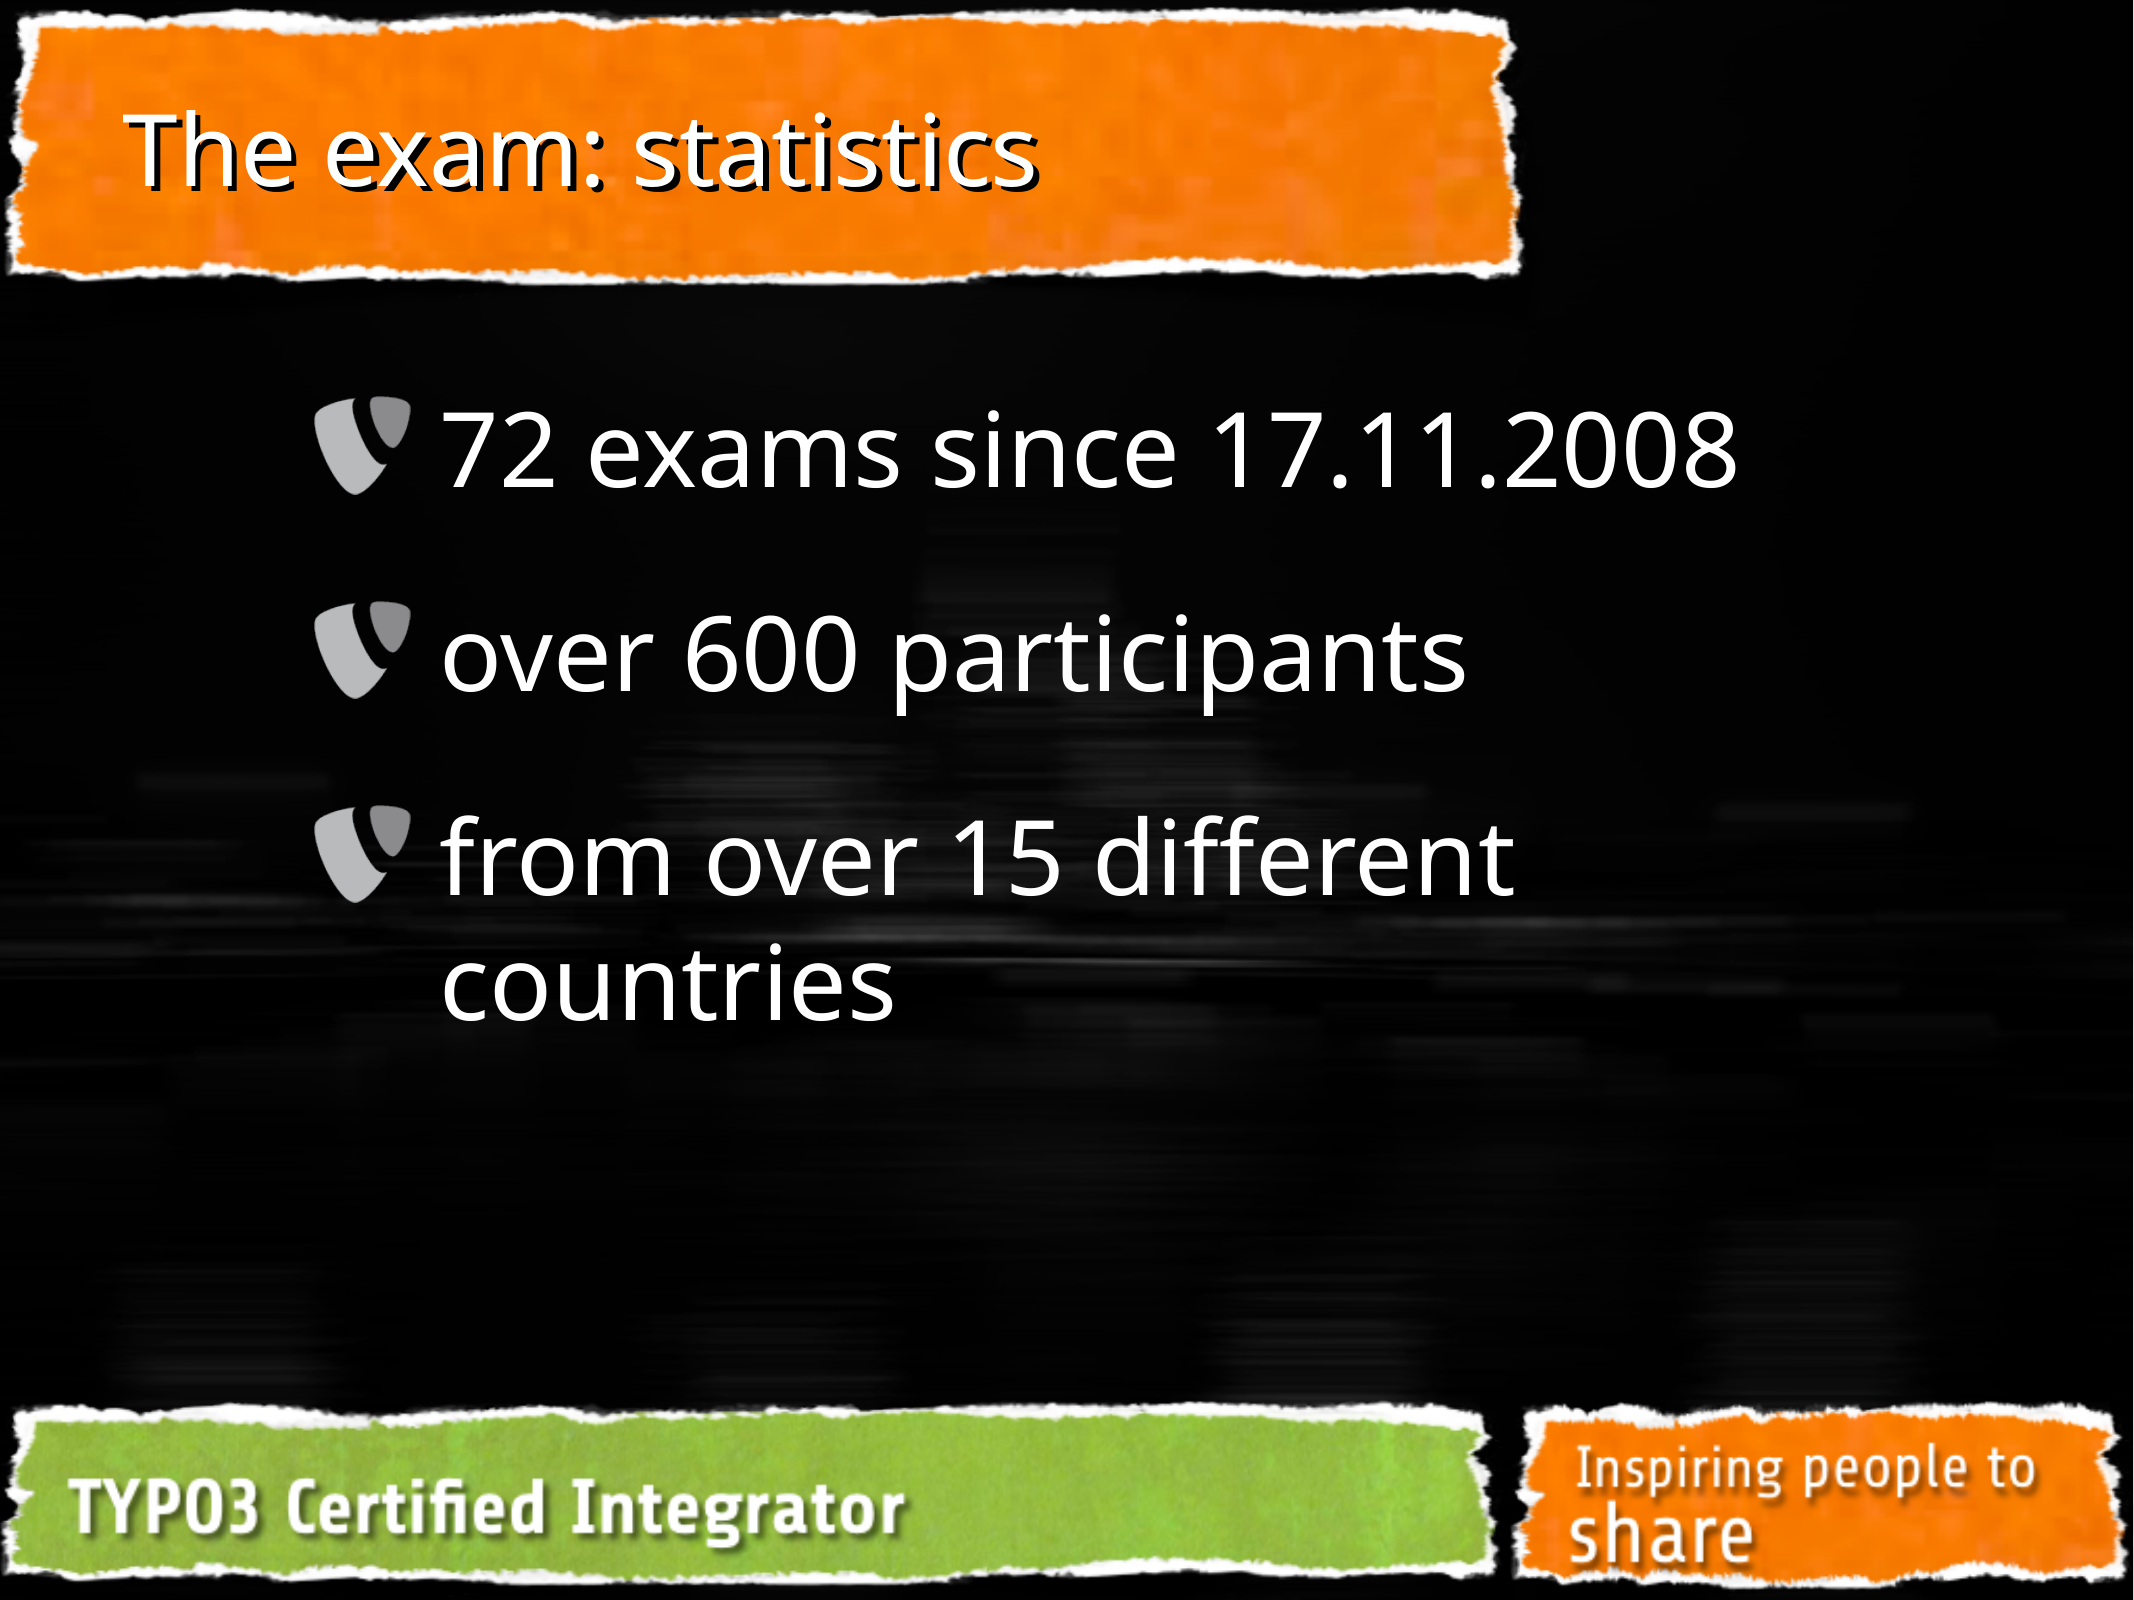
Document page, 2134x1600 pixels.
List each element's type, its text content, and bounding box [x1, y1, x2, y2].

picture [0, 0, 2134, 1600]
title The exam: statistics [114, 74, 1453, 215]
list 72 exams since 17.11.2008 over 600 participants from over 15 different countries [208, 329, 1973, 1375]
